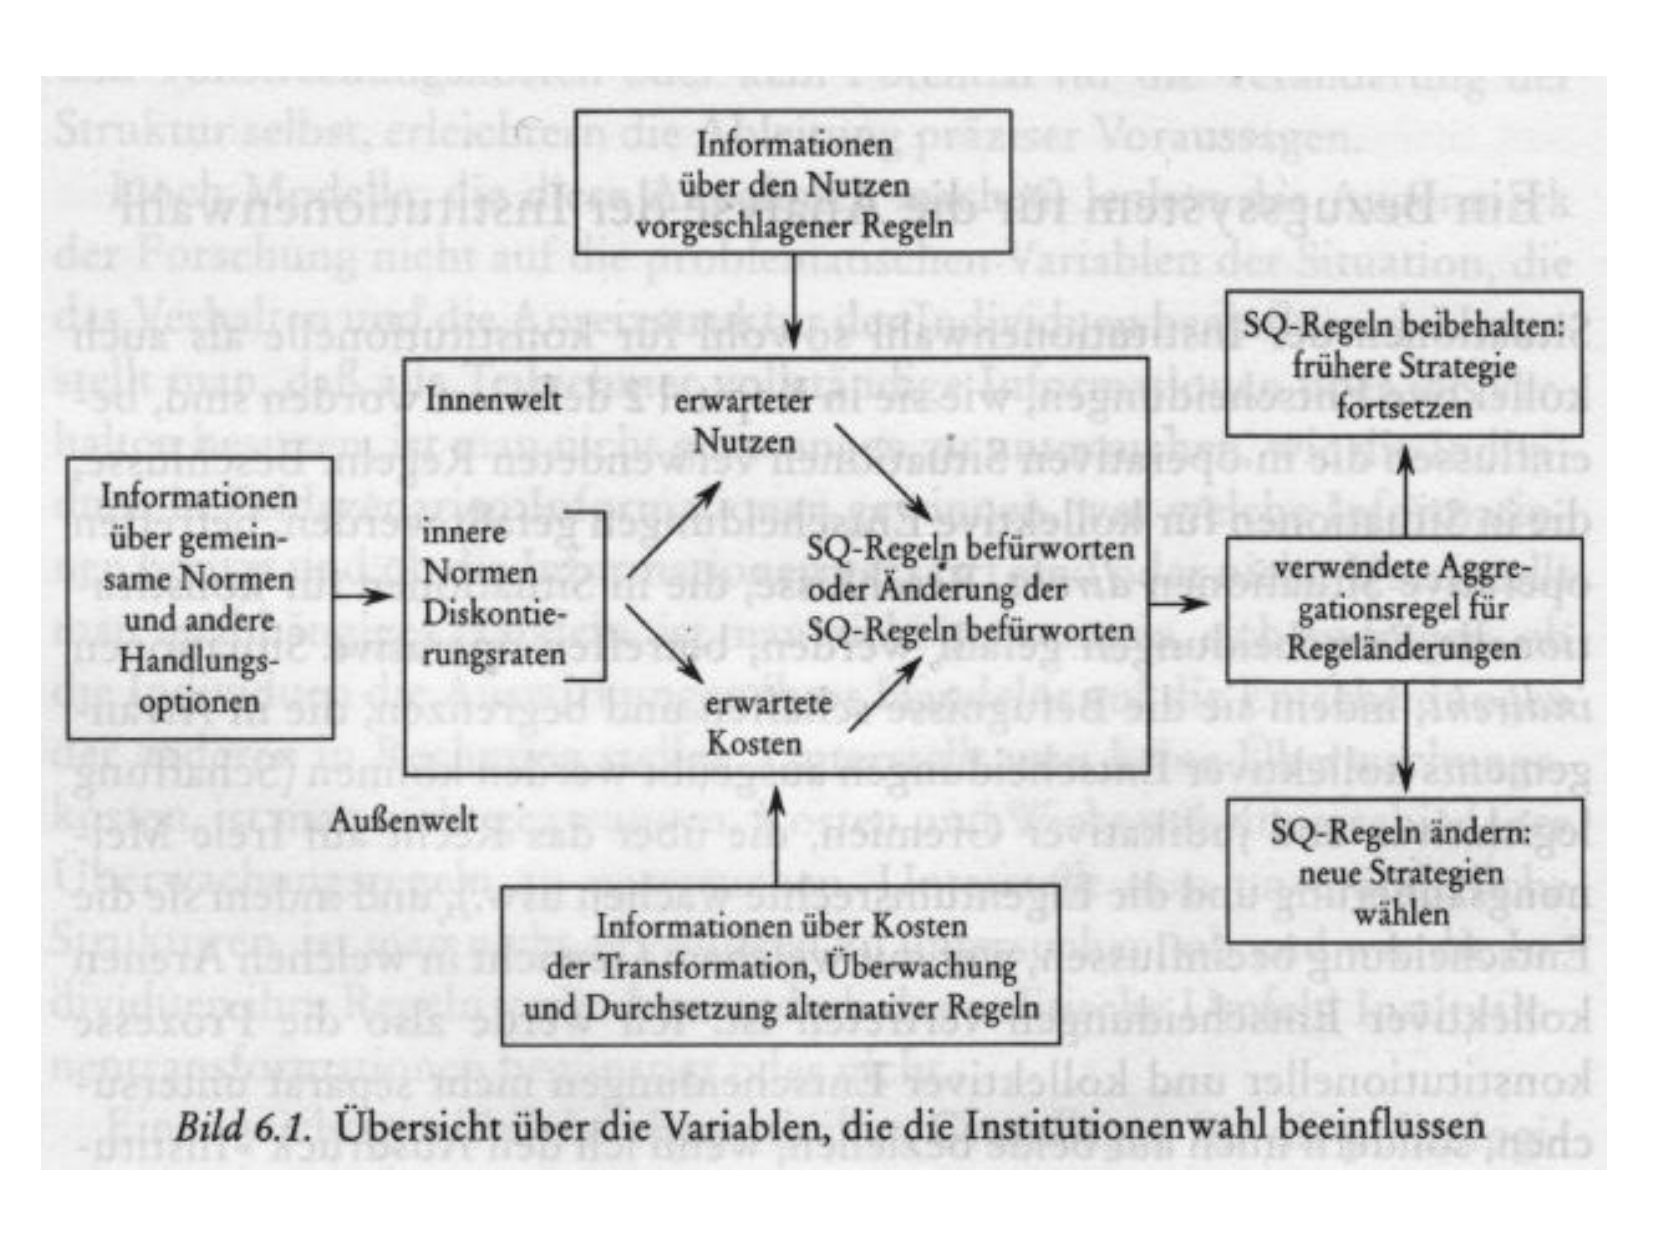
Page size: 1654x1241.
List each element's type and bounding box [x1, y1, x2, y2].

picture [41, 76, 1607, 1170]
